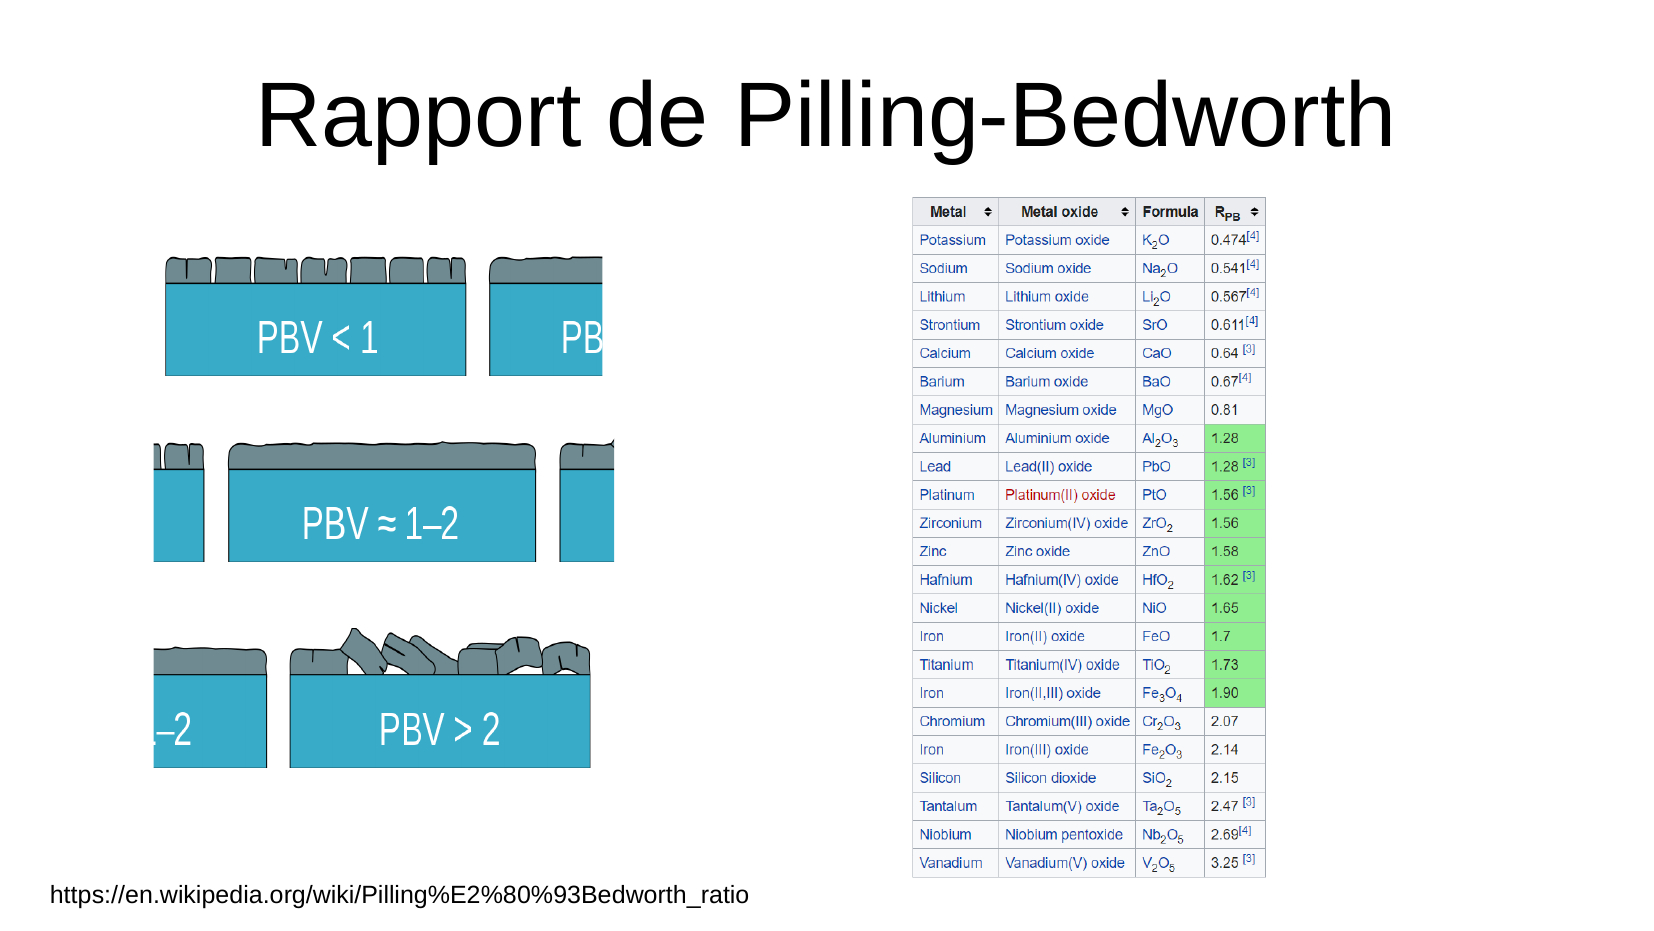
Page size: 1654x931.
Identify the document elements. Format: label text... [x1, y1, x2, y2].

picture [153, 628, 591, 768]
title Rapport de Pilling-Bedworth [82, 37, 1571, 193]
picture [900, 192, 1276, 890]
picture [165, 236, 603, 376]
text_box https://en.wikipedia.org/wiki/Pilling%E2%80%93Bedworth_ratio [35, 873, 1111, 931]
picture [153, 422, 615, 563]
